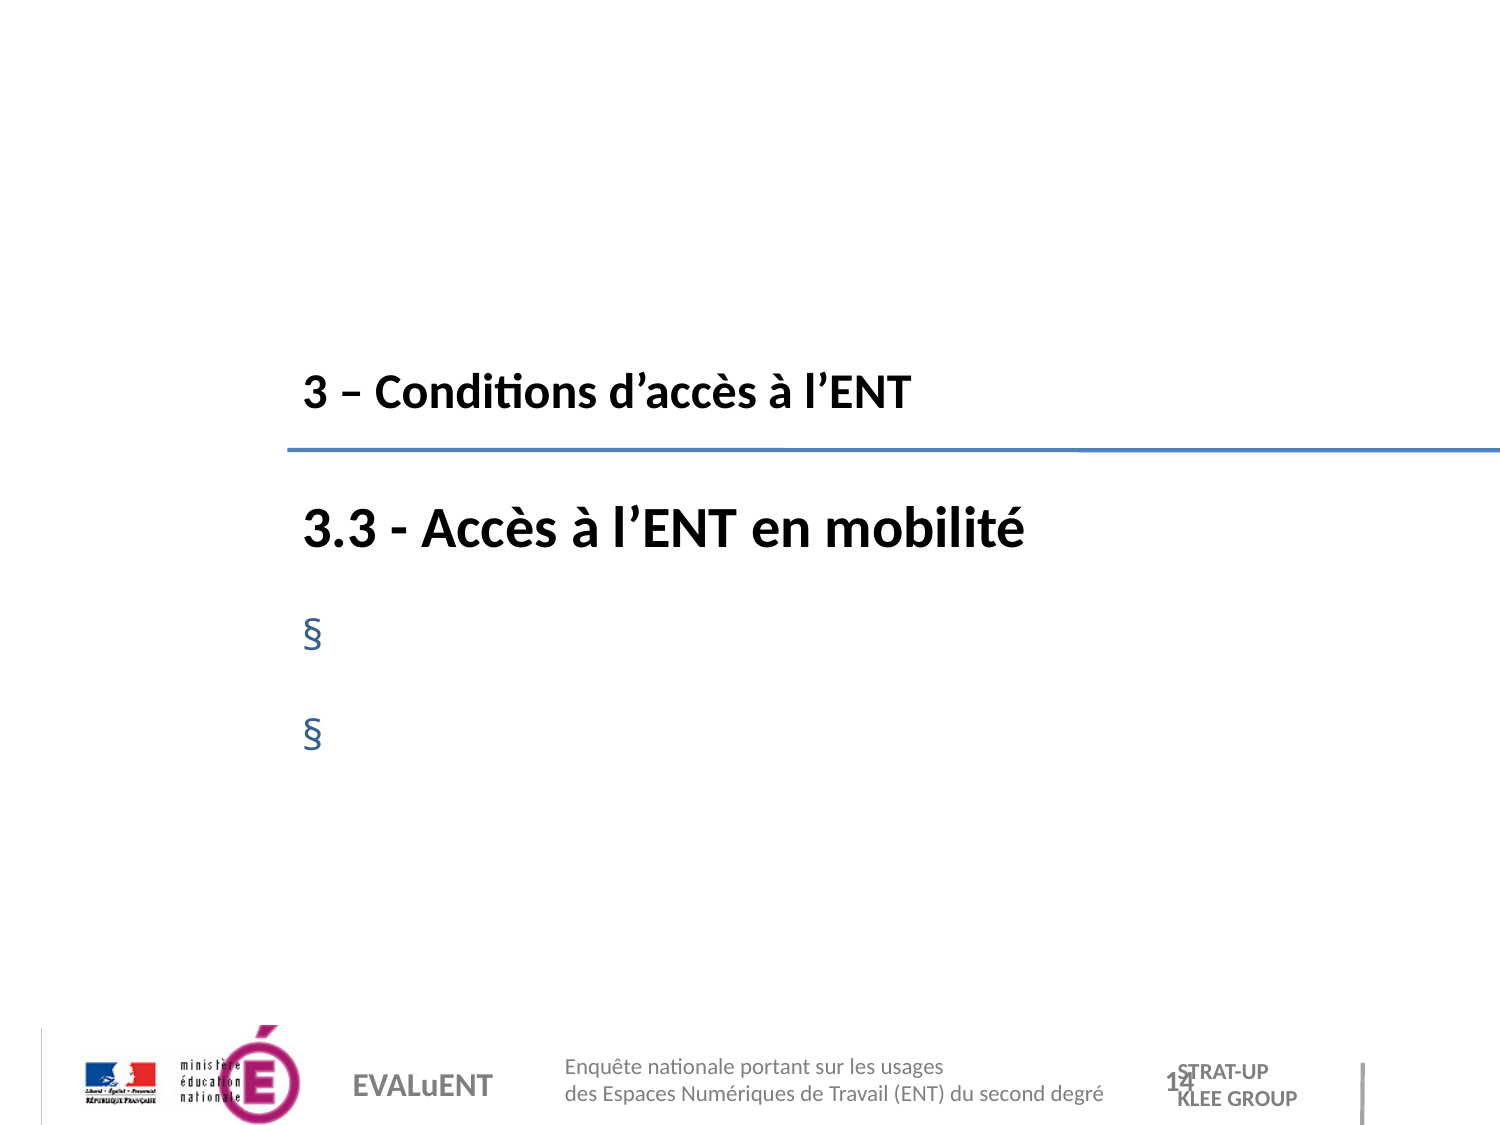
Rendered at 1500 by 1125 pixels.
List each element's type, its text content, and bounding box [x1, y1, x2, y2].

text_box [1074, 1050, 1426, 1110]
text_box 3 – Conditions d’accès à l’ENT 3.3 - Accès à l’ENT en mobilité [287, 291, 1438, 763]
